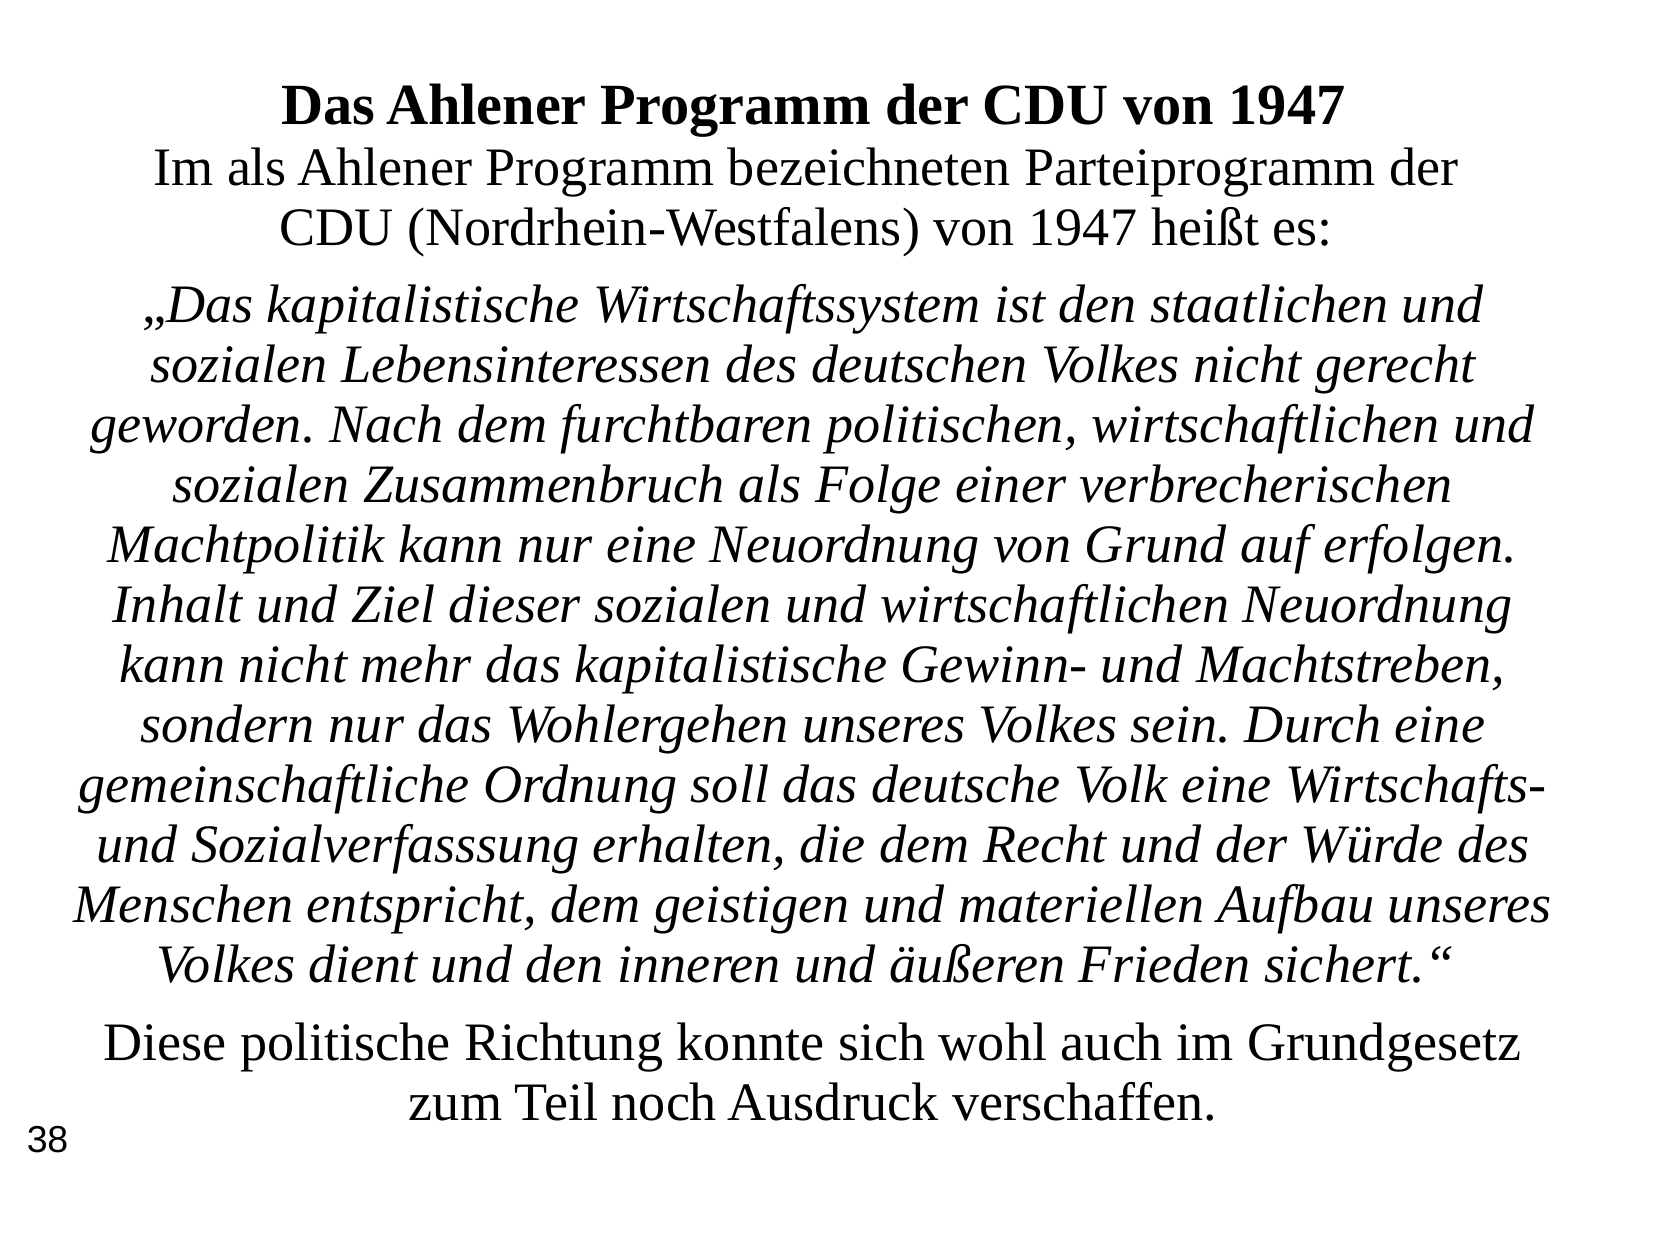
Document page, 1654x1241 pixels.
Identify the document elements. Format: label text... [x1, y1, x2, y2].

text_box <Nummer> [12, 1111, 230, 1182]
text_box Das Ahlener Programm der CDU von 1947 Im als Ahlener Programm bezeichneten Parteiprogramm der CDU (Nordrhein-Westfalens) von 1947 heißt es: „Das kapitalistische Wirtschaftssystem ist den staatlichen und sozialen Lebensinteressen des deutschen Volkes nicht gerecht geworden. Nach dem furchtbaren politischen, wirtschaftlichen und sozialen Zusammenbruch als Folge einer verbrecherischen Machtpolitik kann nur eine Neuordnung von Grund auf erfolgen. Inhalt und Ziel dieser sozialen und wirtschaftlichen Neuordnung kann nicht mehr das kapitalistische Gewinn- und Machtstreben, sondern nur das Wohlergehen unseres Volkes sein. Durch eine gemeinschaftliche Ordnung soll das deutsche Volk eine Wirtschafts- und Sozialverfasssung erhalten, die dem Recht und der Würde des Menschen entspricht, dem geistigen und materiellen Aufbau unseres Volkes dient und den inneren und äußeren Frieden sichert.“ Diese politische Richtung konnte sich wohl auch im Grundgesetz zum Teil noch Ausdruck verschaffen. [59, 64, 1595, 1140]
